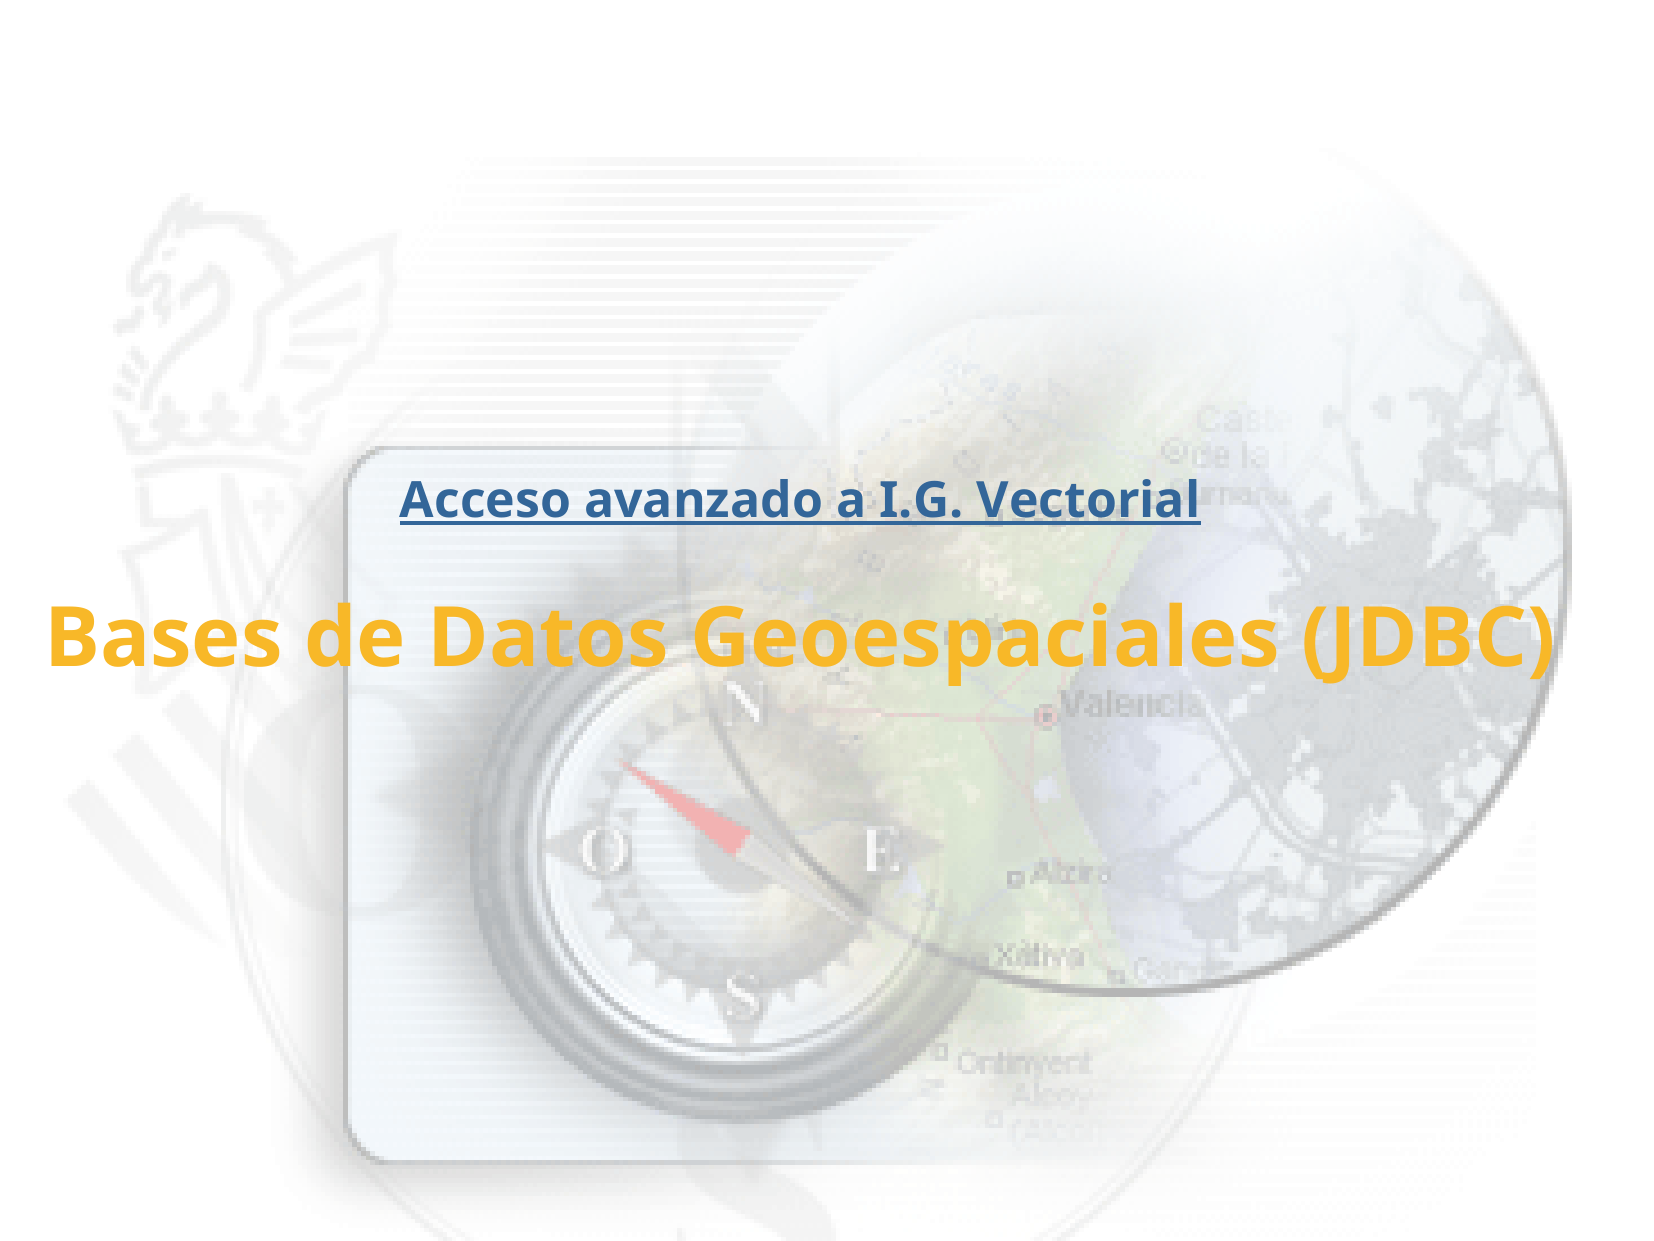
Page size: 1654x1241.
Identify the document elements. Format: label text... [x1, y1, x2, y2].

text_box Acceso avanzado a I.G. Vectorial Bases de Datos Geoespaciales (JDBC) [29, 413, 1654, 786]
